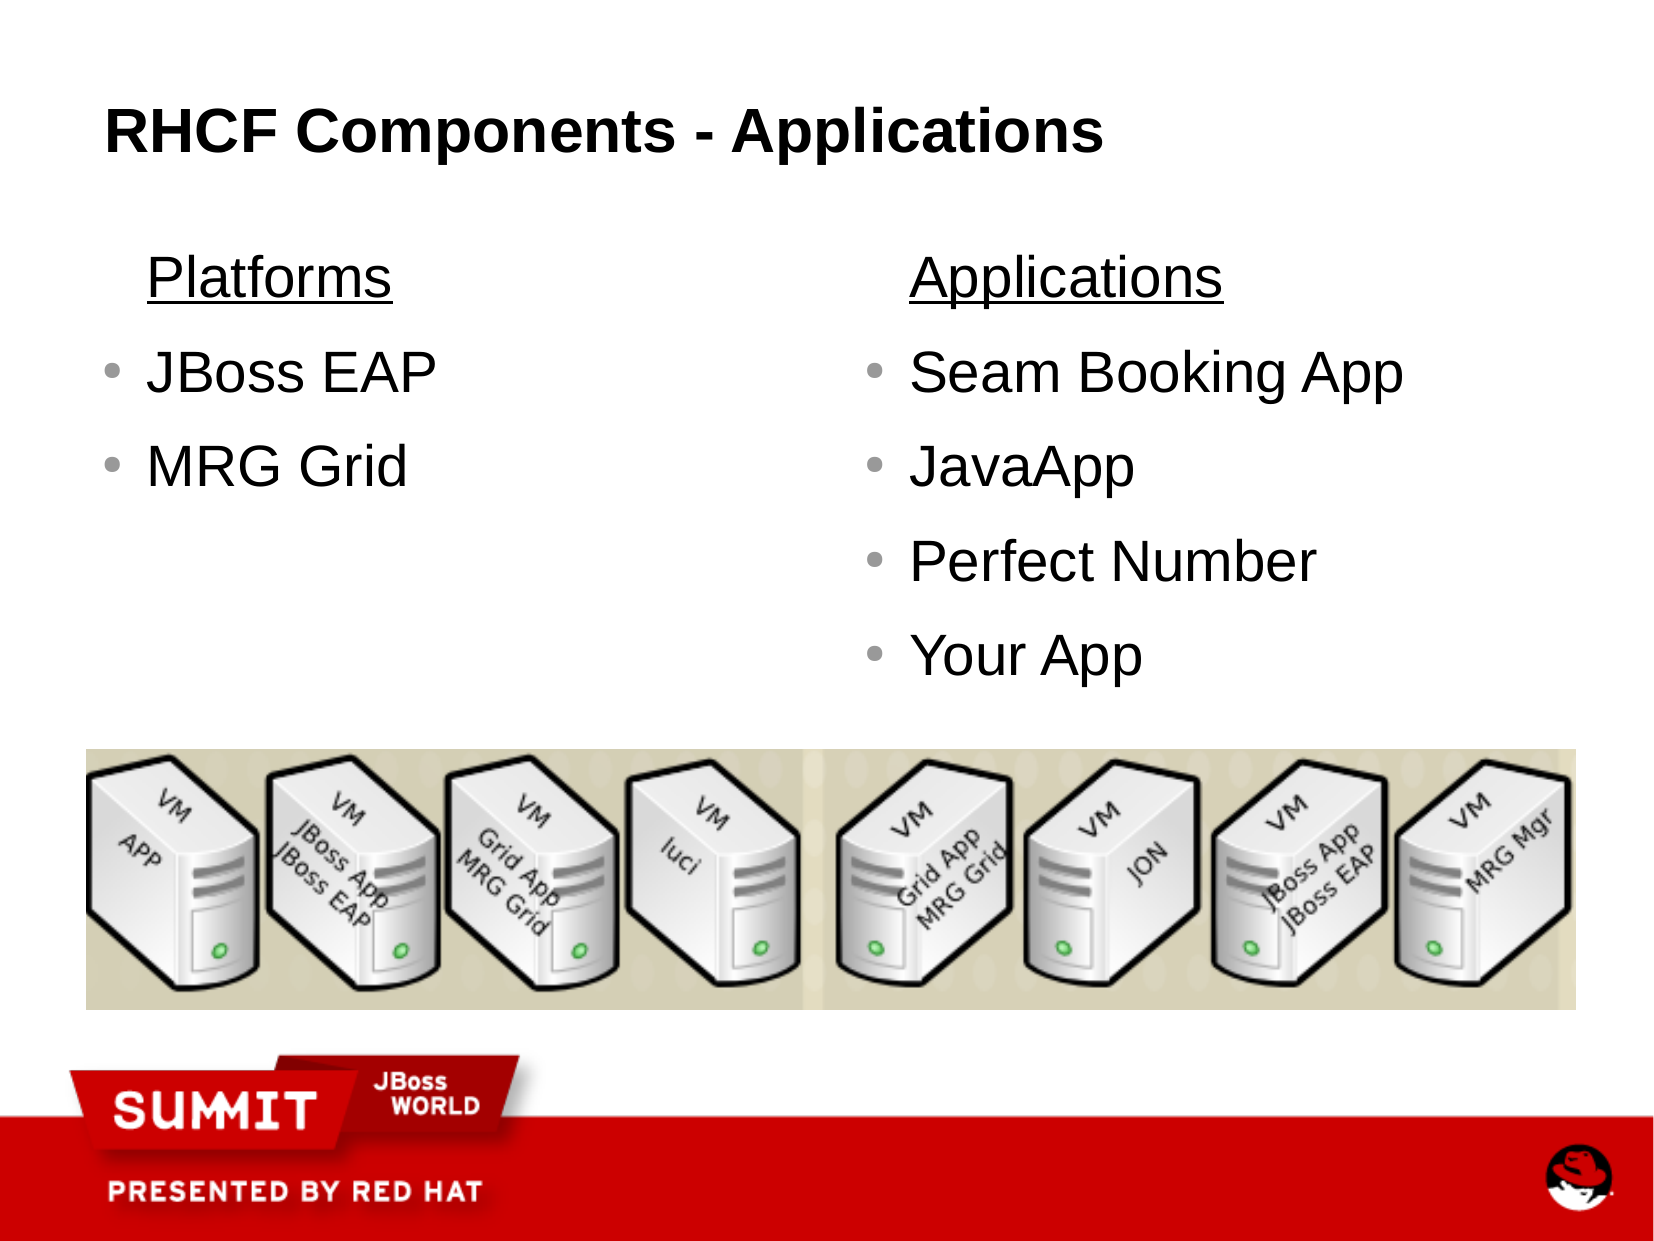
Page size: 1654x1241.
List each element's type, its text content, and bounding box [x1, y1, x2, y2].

list Applications Seam Booking App JavaApp Perfect Number Your App [849, 244, 1576, 689]
list Platforms JBoss EAP MRG Grid [86, 244, 814, 749]
title RHCF Components - Applications [82, 37, 1571, 226]
picture [86, 749, 1576, 1011]
picture [0, 1043, 1654, 1241]
